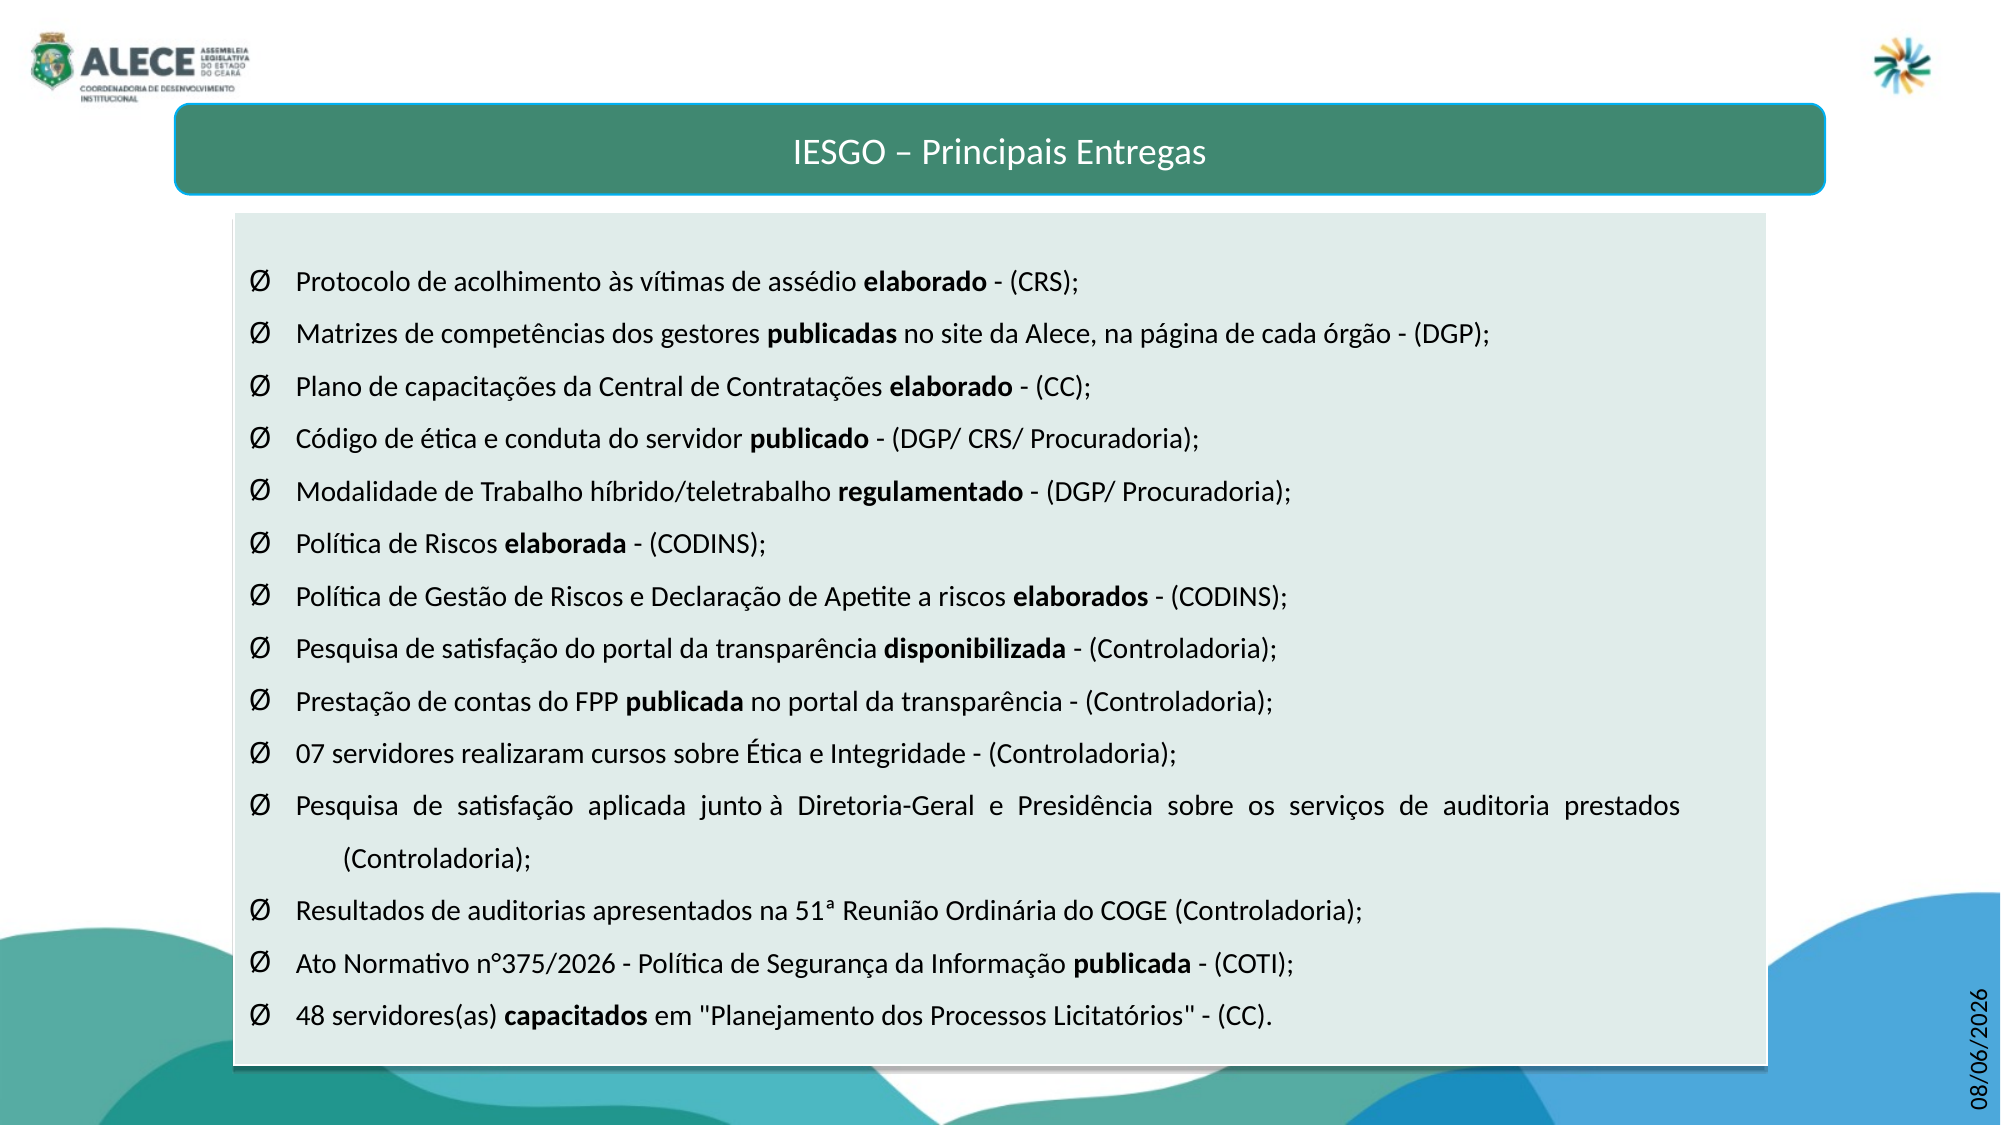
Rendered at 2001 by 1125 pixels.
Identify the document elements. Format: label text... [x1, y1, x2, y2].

text_box Protocolo de acolhimento às vítimas de assédio elaborado - (CRS); Matrizes de competências dos gestores publicadas no site da Alece, na página de cada órgão - (DGP); Plano de capacitações da Central de Contratações elaborado - (CC); Código de ética e conduta do servidor publicado - (DGP/ CRS/ Procuradoria); Modalidade de Trabalho híbrido/teletrabalho regulamentado - (DGP/ Procuradoria); Política de Riscos elaborada - (CODINS); Política de Gestão de Riscos e Declaração de Apetite a riscos elaborados - (CODINS); Pesquisa de satisfação do portal da transparência disponibilizada - (Controladoria); Prestação de contas do FPP publicada no portal da transparência - (Controladoria); 07 servidores realizaram cursos sobre Ética e Integridade - (Controladoria); Pesquisa de satisfação aplicada junto à Diretoria-Geral e Presidência sobre os serviços de auditoria prestados (Controladoria); Resultados de auditorias apresentados na 51ª Reunião Ordinária do COGE (Controladoria); Ato Normativo n°375/2026 - Política de Segurança da Informação publicada - (COTI); 48 servidores(as) capacitados em "Planejamento dos Processos Licitatórios" - (CC). [234, 212, 1767, 1065]
text_box IESGO – Principais Entregas [174, 103, 1826, 195]
text_box 08/06/2026 [1954, 972, 2000, 1125]
